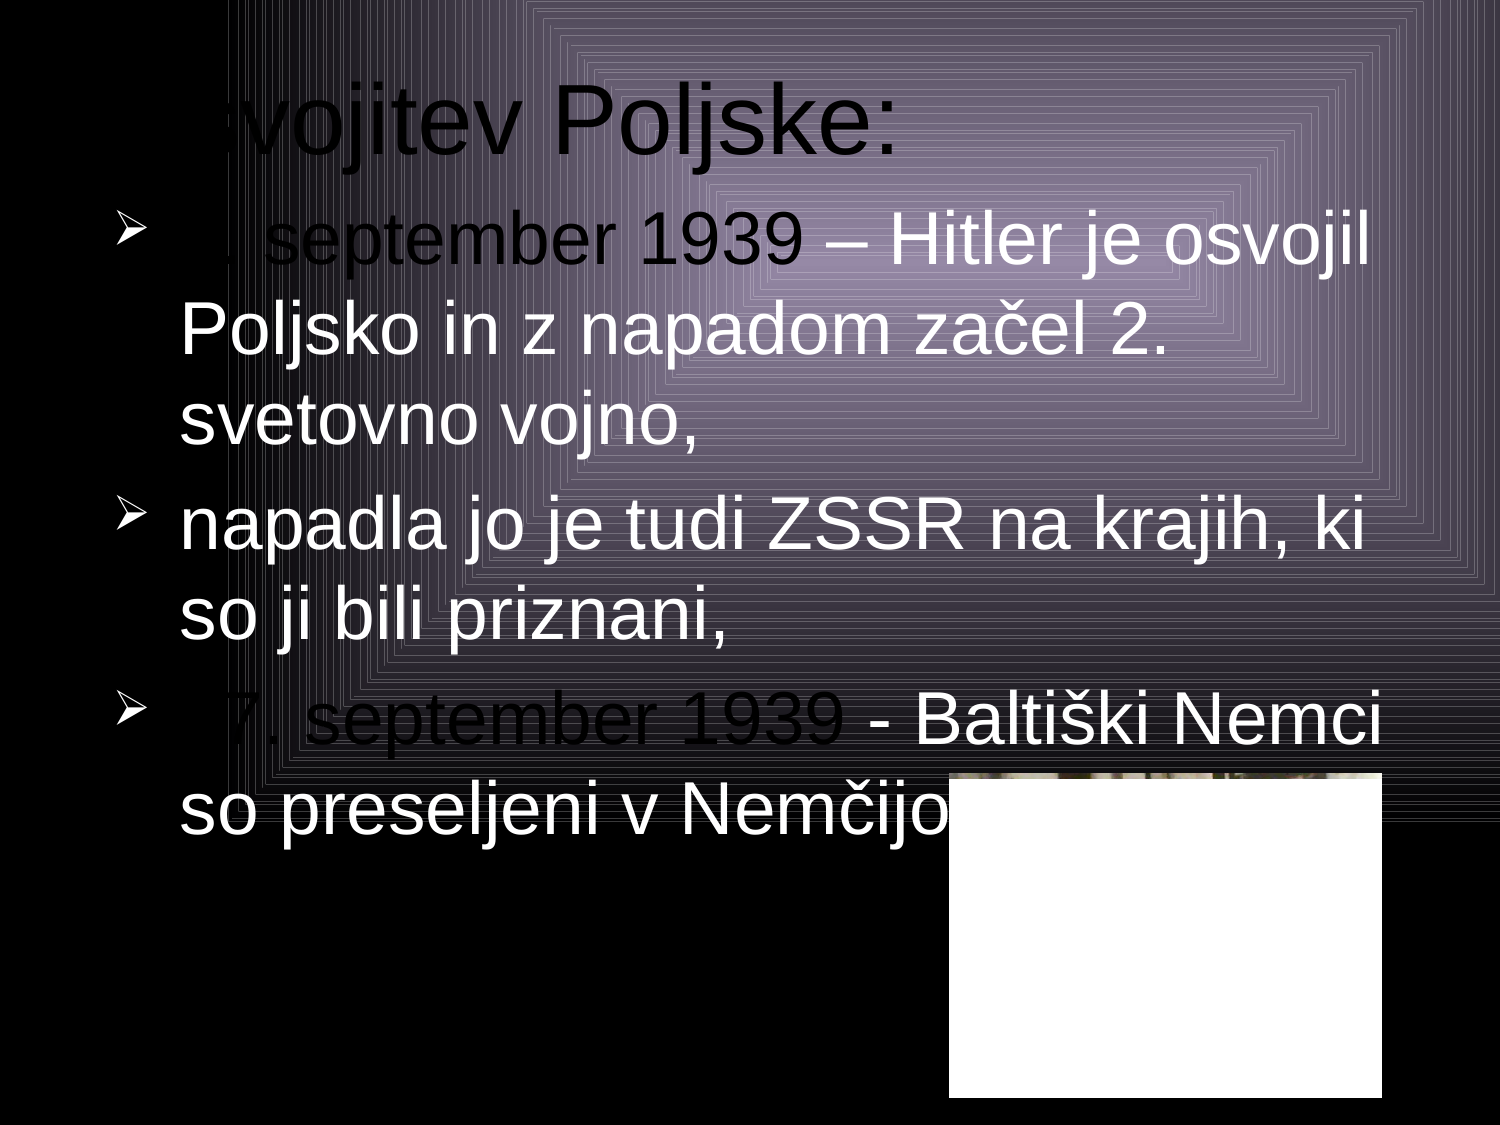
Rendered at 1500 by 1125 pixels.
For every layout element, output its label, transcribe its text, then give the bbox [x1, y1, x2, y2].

list Osvojitev Poljske: 1. september 1939 – Hitler je osvojil Poljsko in z napadom začel 2. svetovno vojno, napadla jo je tudi ZSSR na krajih, ki so ji bili priznani, 27. september 1939 - Baltiški Nemci so preseljeni v Nemčijo [75, 46, 1425, 879]
picture [949, 773, 1382, 1098]
